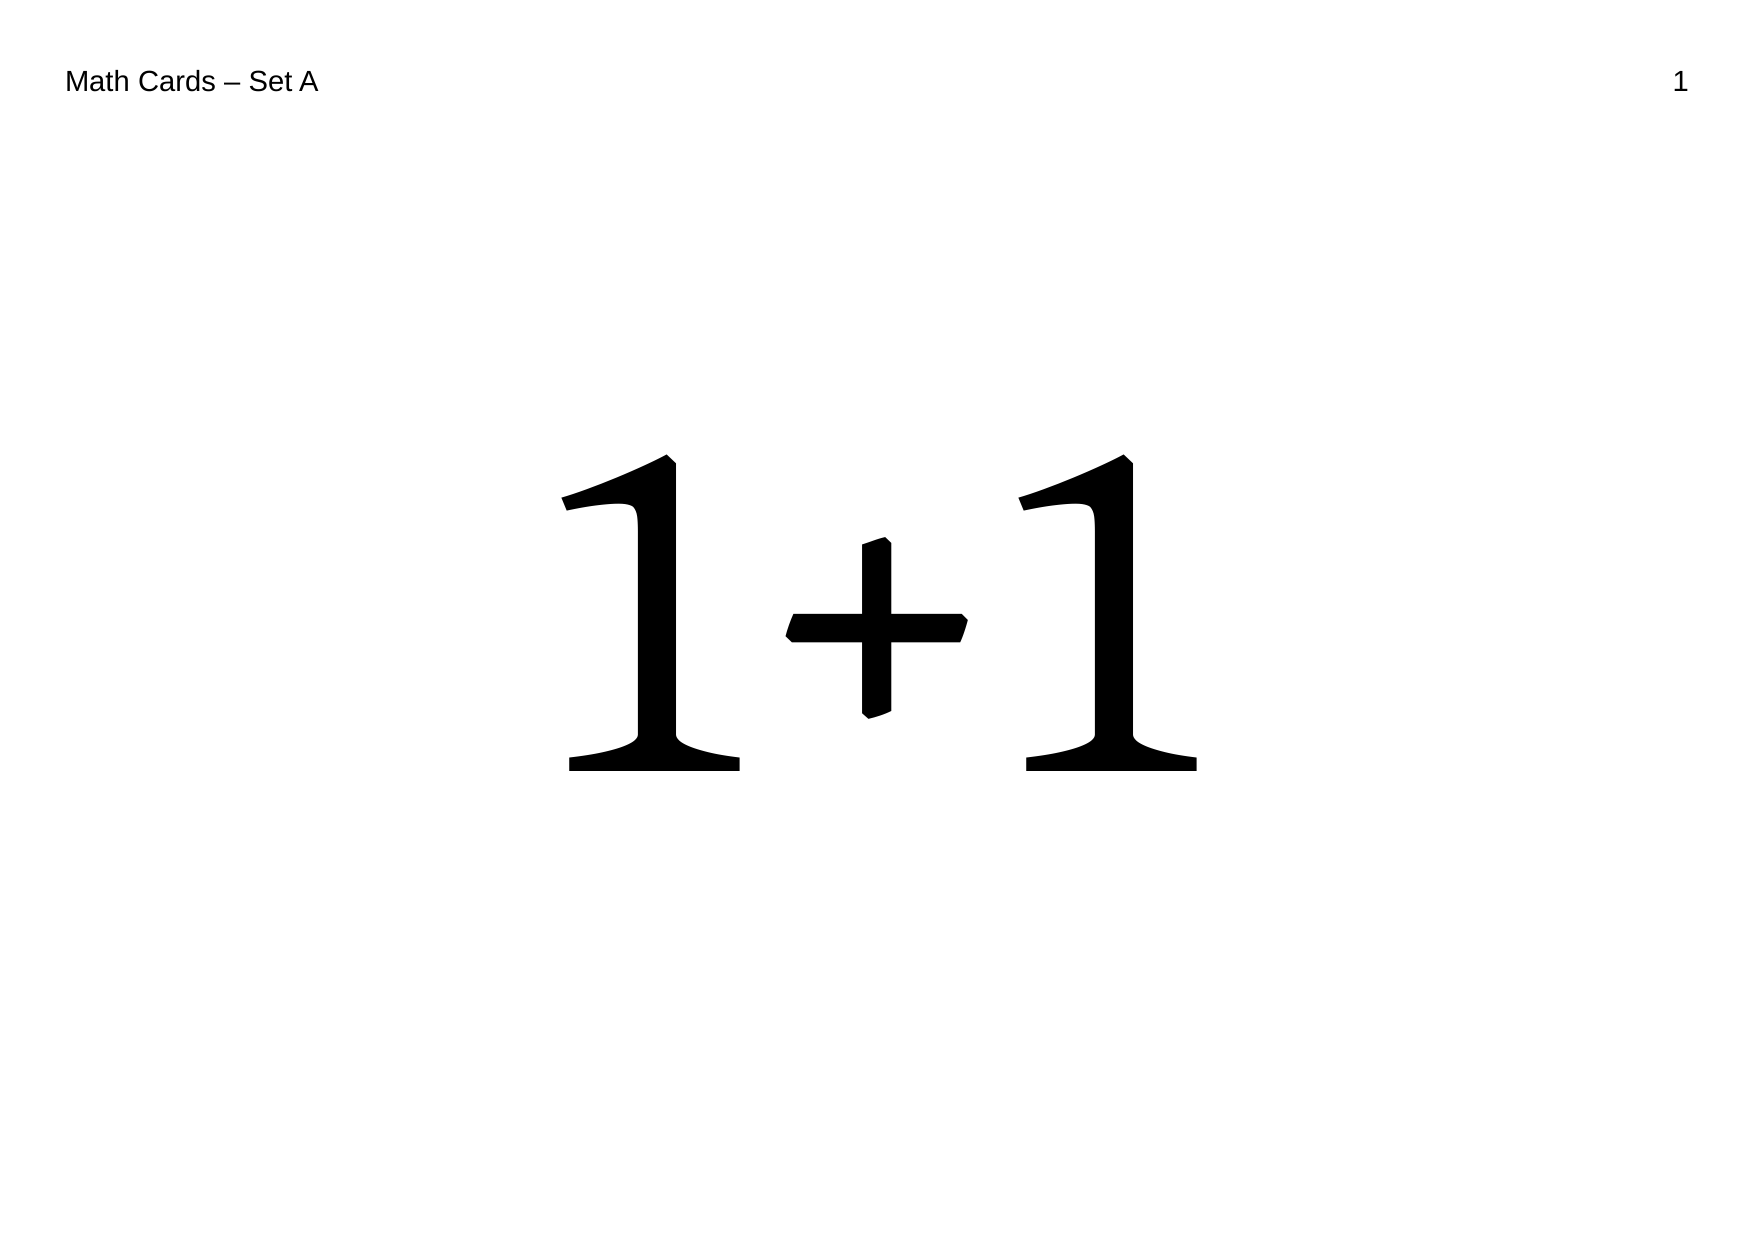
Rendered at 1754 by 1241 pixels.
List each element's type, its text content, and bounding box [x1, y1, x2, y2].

text_box 1+1 [520, 318, 1235, 922]
text_box Math Cards – Set A [59, 59, 326, 104]
text_box 1 [1666, 59, 1695, 104]
